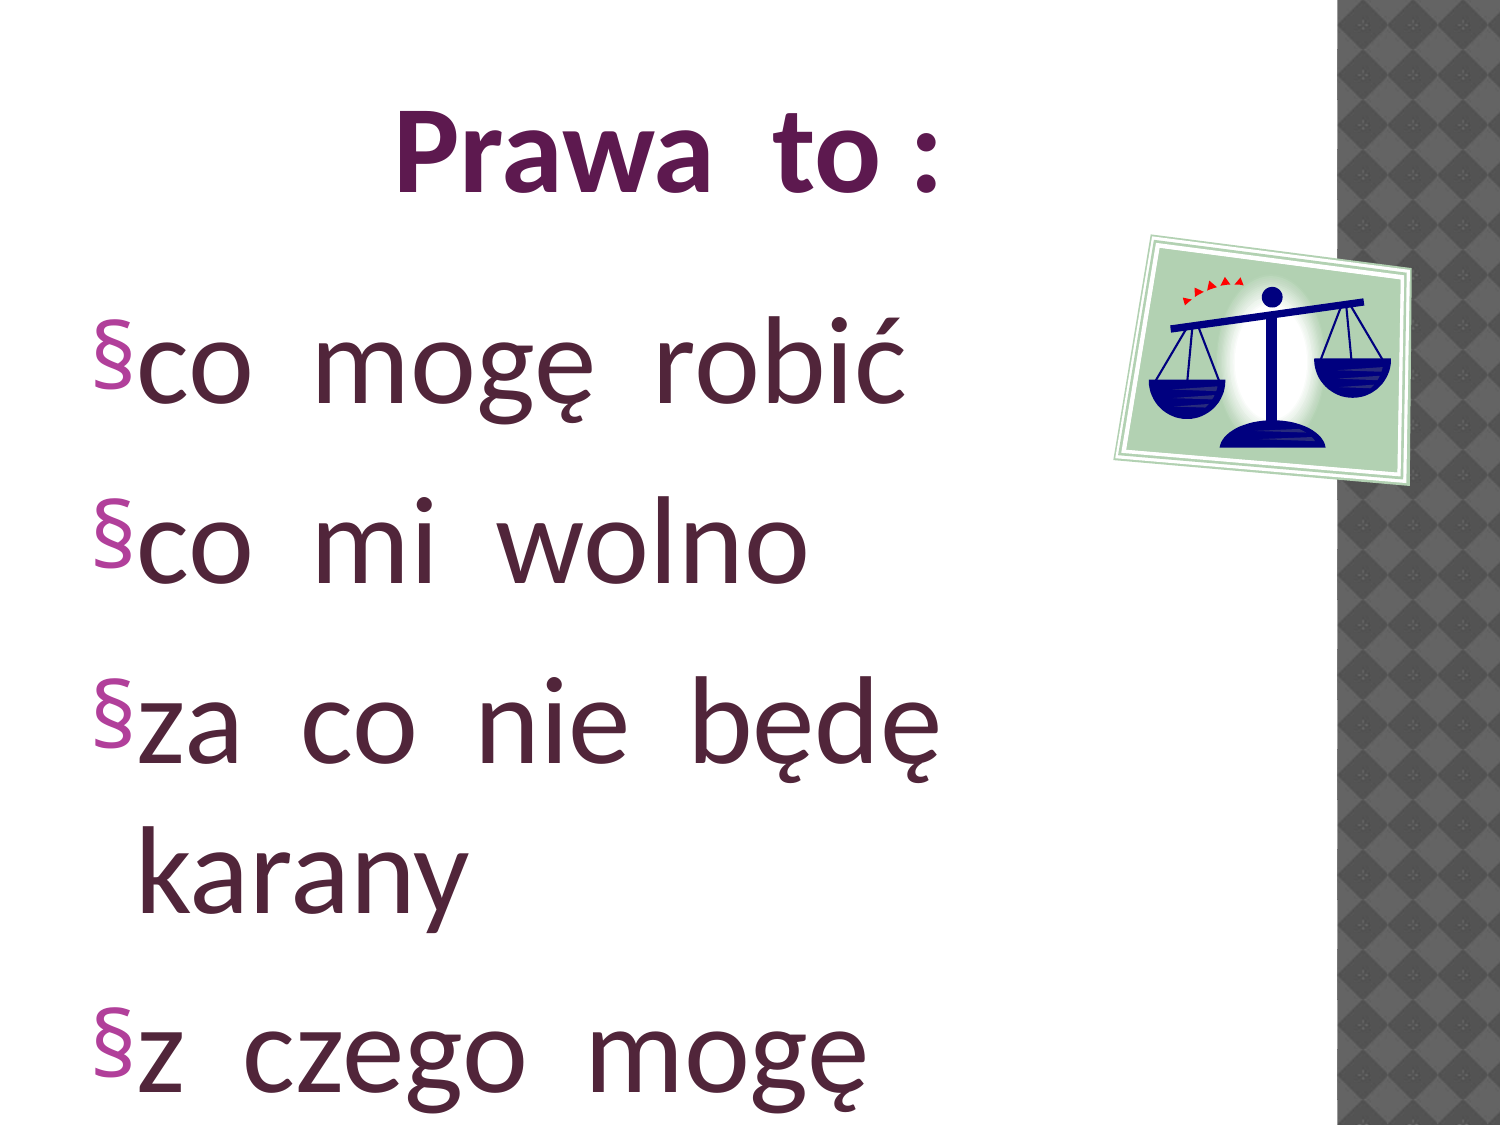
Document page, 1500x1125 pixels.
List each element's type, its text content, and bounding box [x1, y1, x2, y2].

picture [1113, 0, 1500, 1125]
title Prawa to : [75, 52, 1263, 240]
list co mogę robić co mi wolno za co nie będę karany z czego mogę korzystać [75, 264, 1263, 1125]
